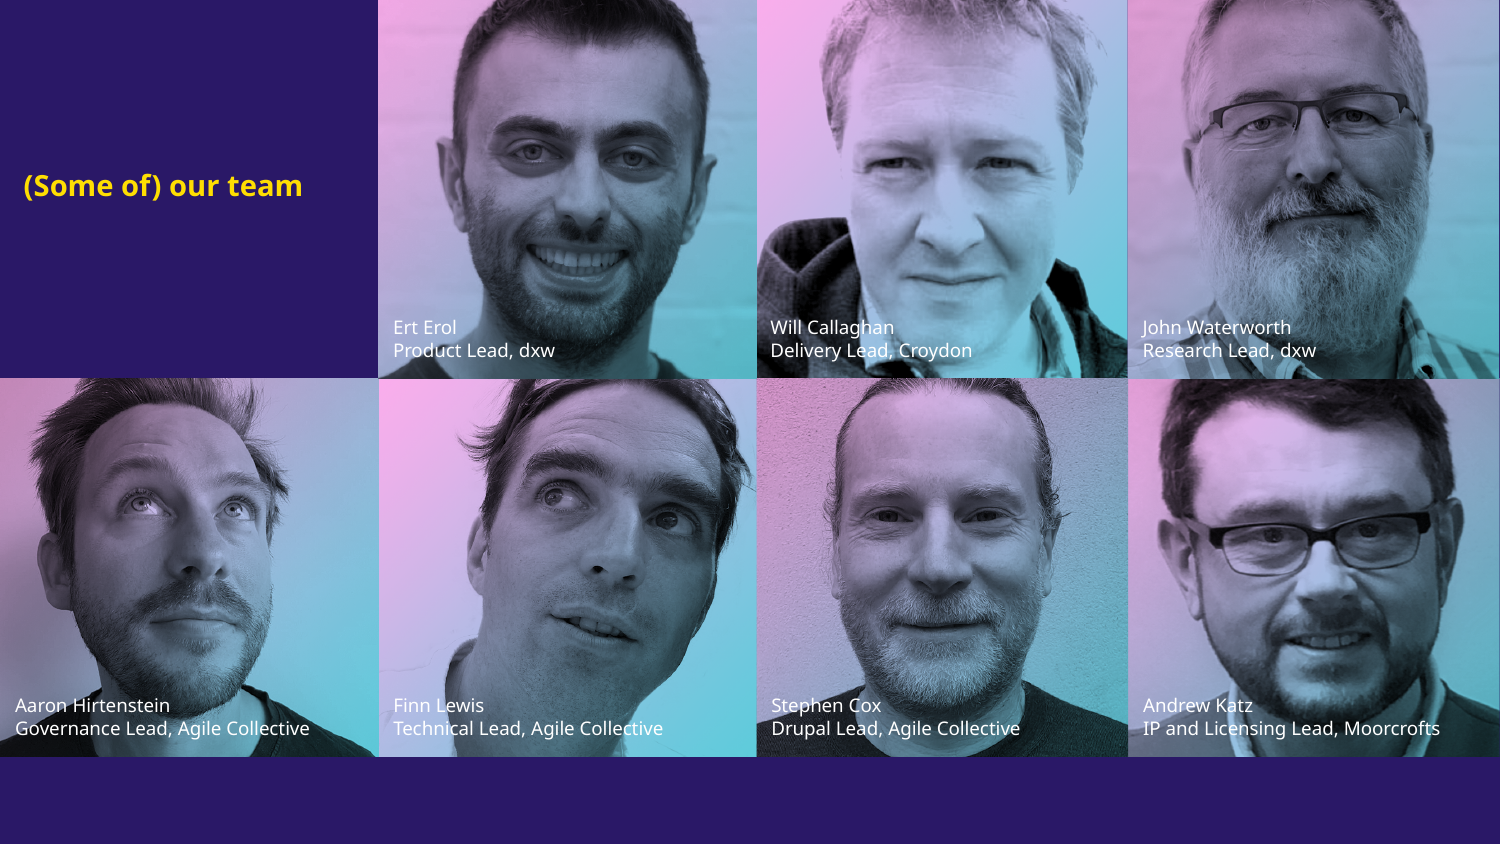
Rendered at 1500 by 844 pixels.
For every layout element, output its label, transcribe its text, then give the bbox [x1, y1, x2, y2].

text_box Aaron Hirtenstein Governance Lead, Agile Collective [0, 679, 378, 757]
picture [0, 0, 1500, 757]
text_box Will Callaghan Delivery Lead, Croydon [755, 300, 1009, 379]
text_box Andrew Katz IP and Licensing Lead, Moorcrofts [1128, 679, 1480, 757]
text_box John Waterworth Research Lead, dxw [1127, 300, 1420, 379]
text_box Finn Lewis Technical Lead, Agile Collective [378, 679, 736, 757]
text_box Stephen Cox Drupal Lead, Agile Collective [756, 678, 1128, 757]
text_box Ert Erol Product Lead, dxw [378, 300, 631, 379]
text_box (Some of) our team [8, 28, 349, 342]
